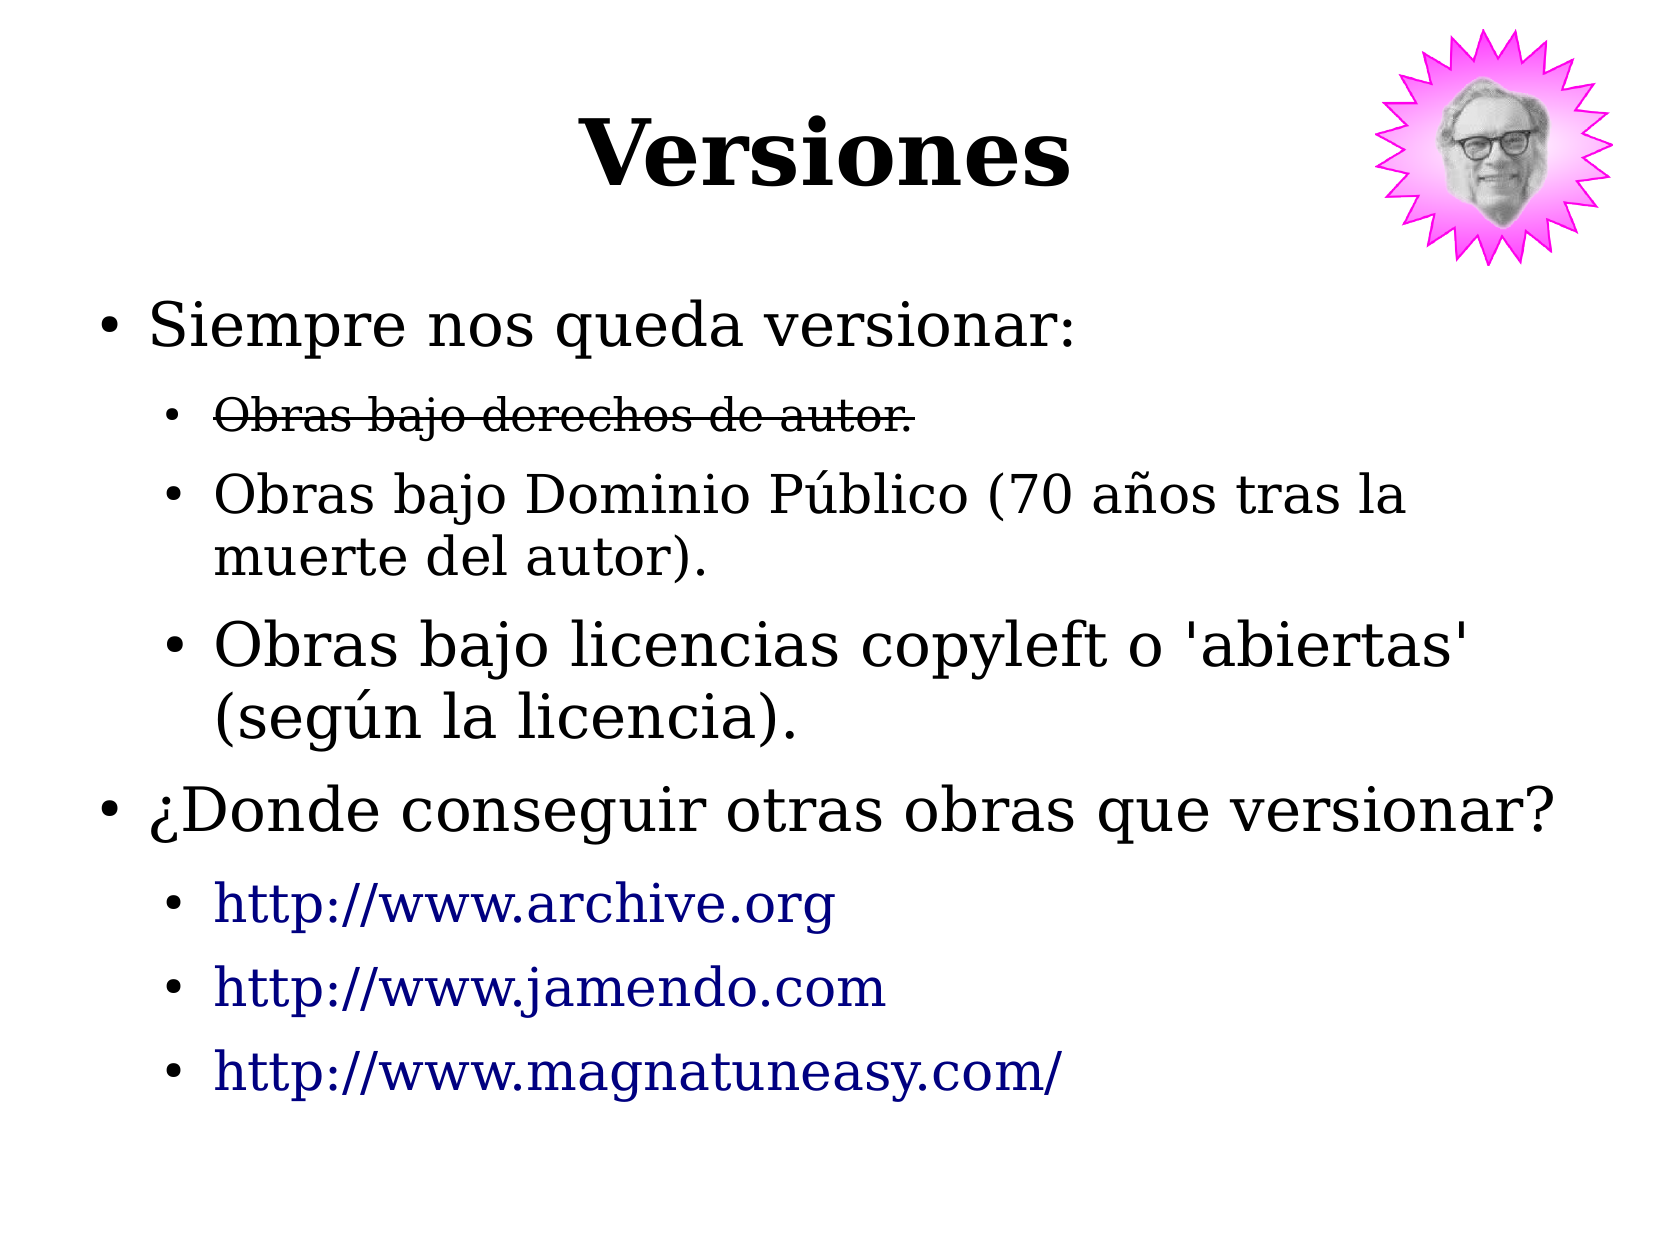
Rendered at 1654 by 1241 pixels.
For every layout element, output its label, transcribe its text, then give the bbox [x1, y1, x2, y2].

picture [1375, 29, 1613, 266]
list Siempre nos queda versionar: Obras bajo derechos de autor. Obras bajo Dominio Público (70 años tras la muerte del autor). Obras bajo licencias copyleft o 'abiertas' (según la licencia). ¿Donde conseguir otras obras que versionar? http://www.archive.org http://www.jamendo.com http://www.magnatuneasy.com/ [82, 290, 1571, 1109]
title Versiones [82, 49, 1375, 257]
